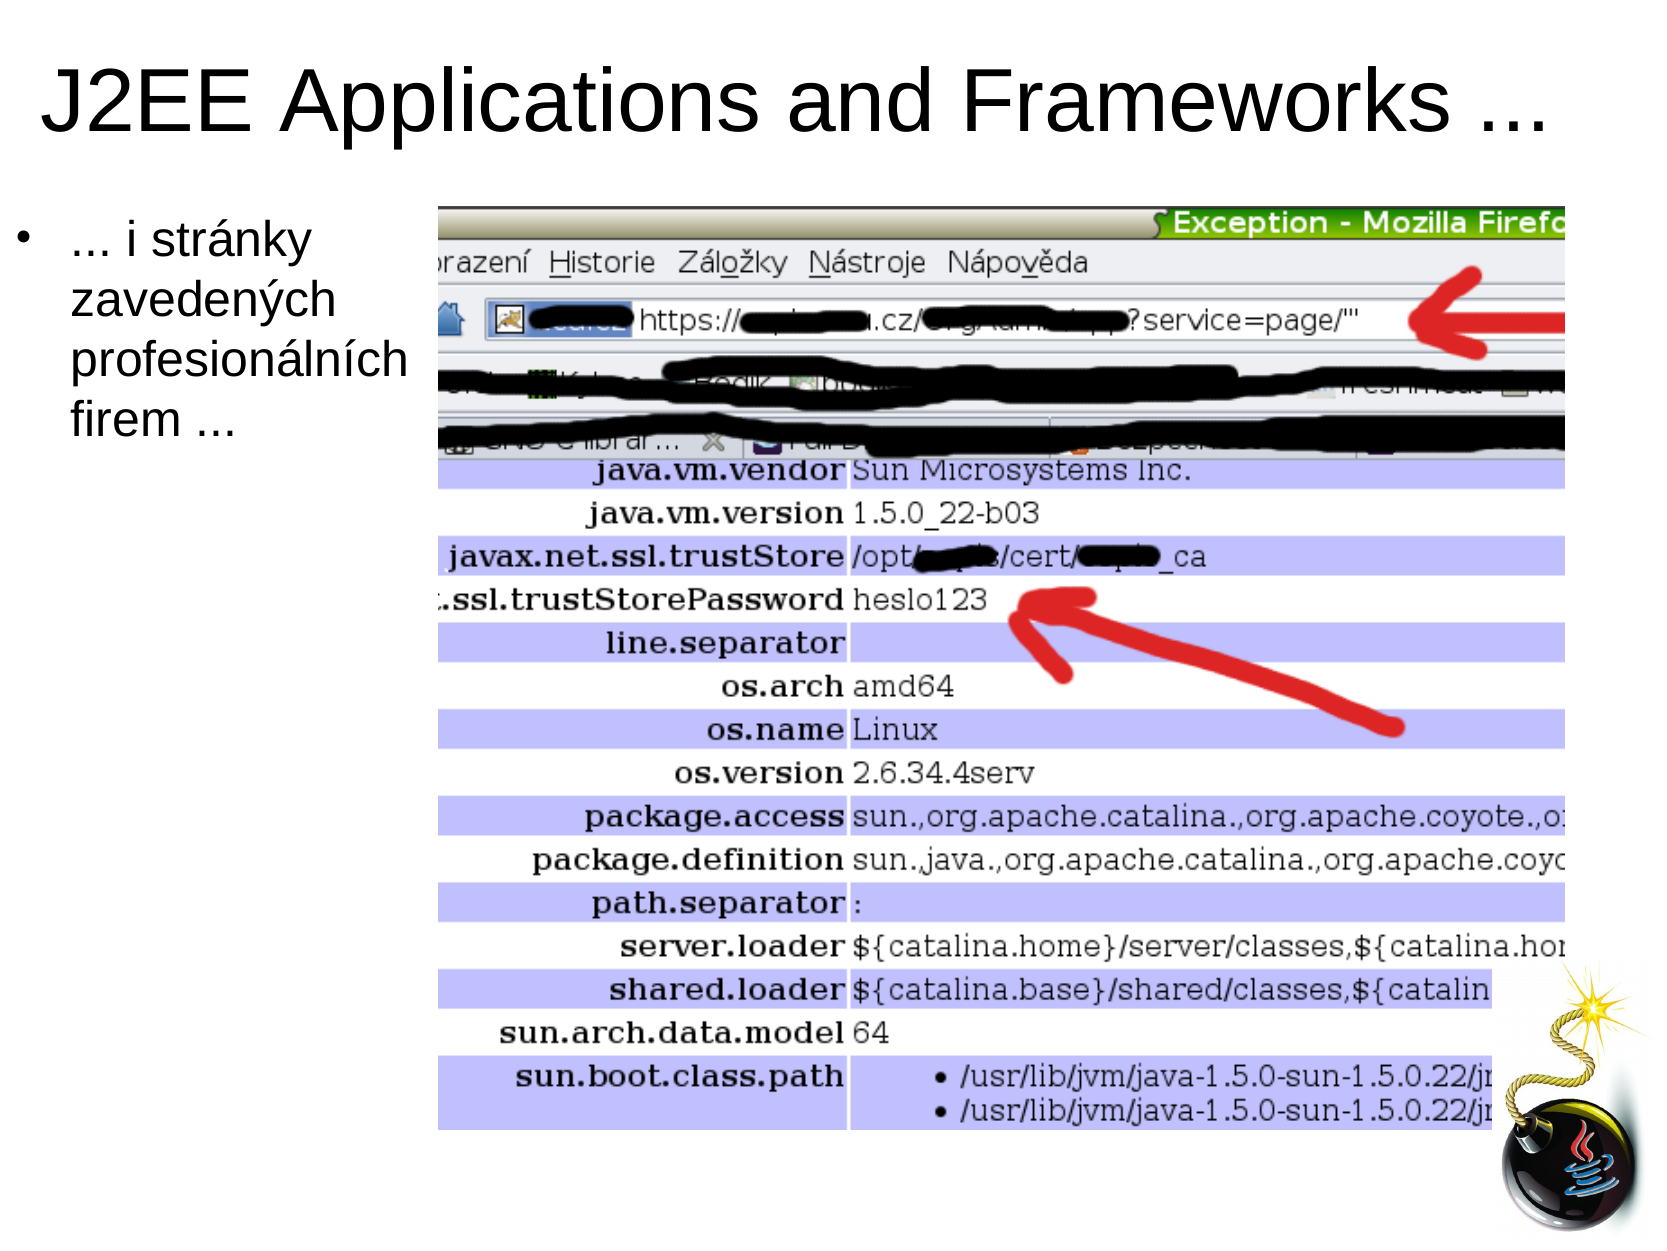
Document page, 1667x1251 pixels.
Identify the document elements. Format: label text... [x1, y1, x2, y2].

list ... i stránky zavedených profesionálních firem ... [14, 206, 414, 1101]
picture [438, 206, 1654, 1241]
title J2EE Applications and Frameworks ... [40, 50, 1627, 201]
